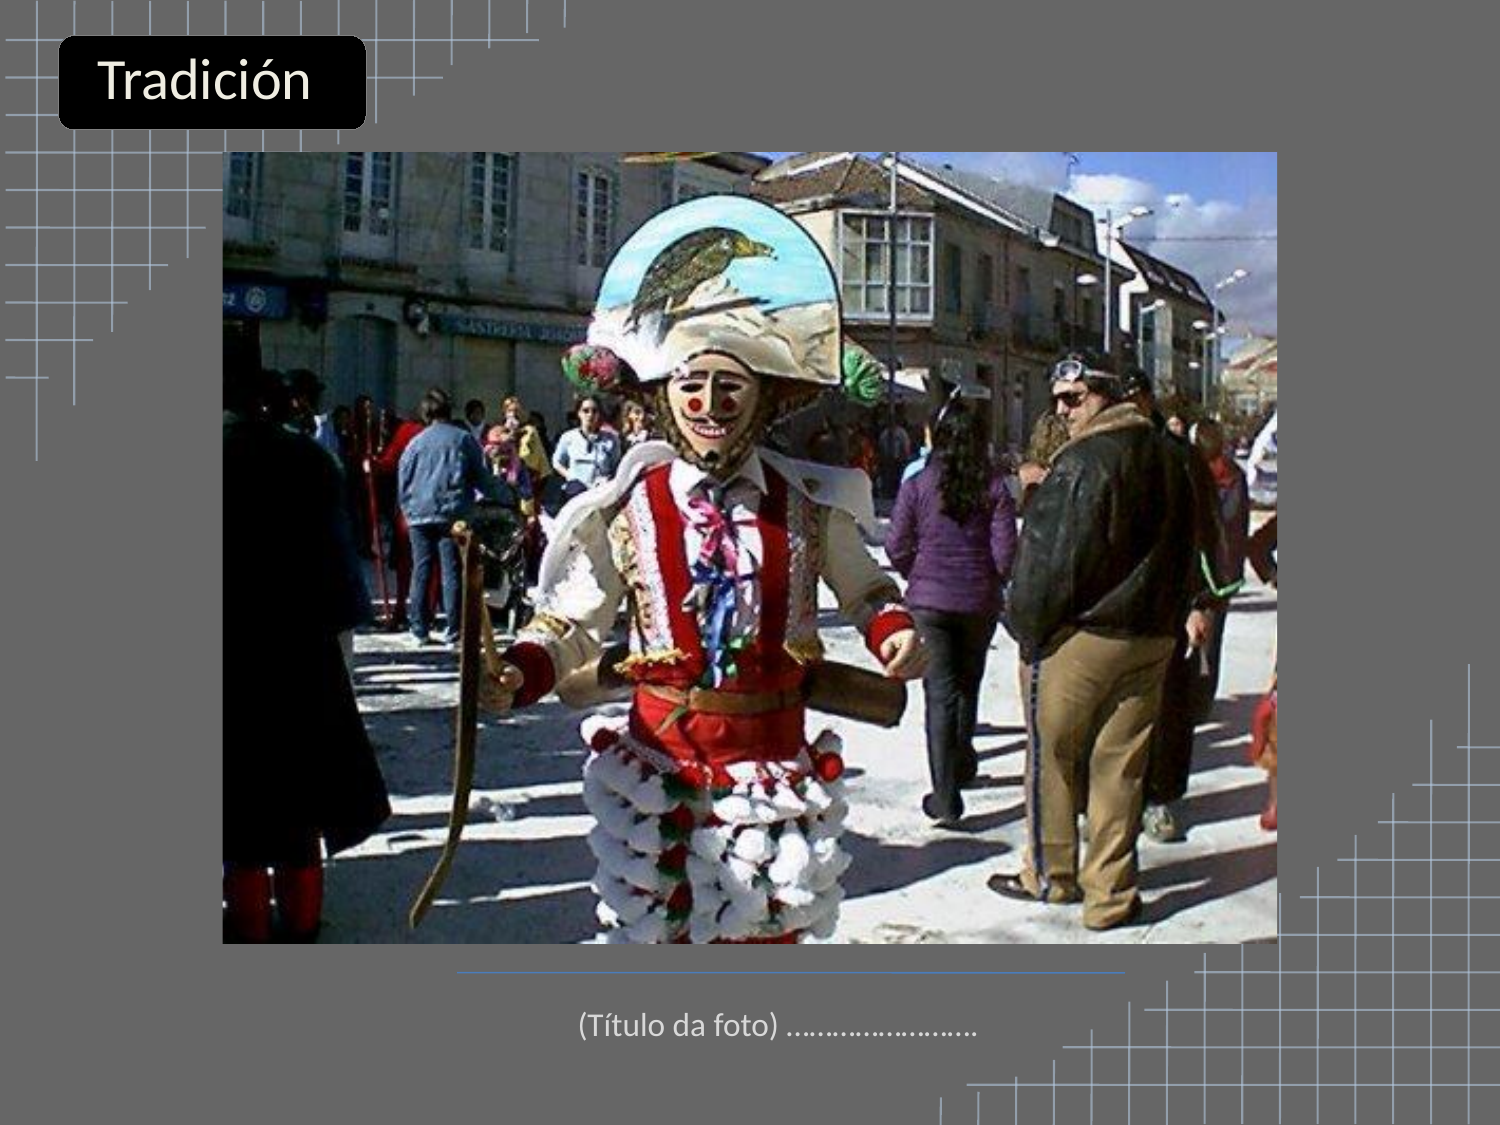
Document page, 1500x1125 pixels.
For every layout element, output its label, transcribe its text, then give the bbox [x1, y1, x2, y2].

text_box (Título da foto) ……………………. [562, 996, 996, 1052]
text_box [69, 35, 367, 130]
title Tradición [58, 23, 352, 129]
text_box [222, 152, 1278, 944]
